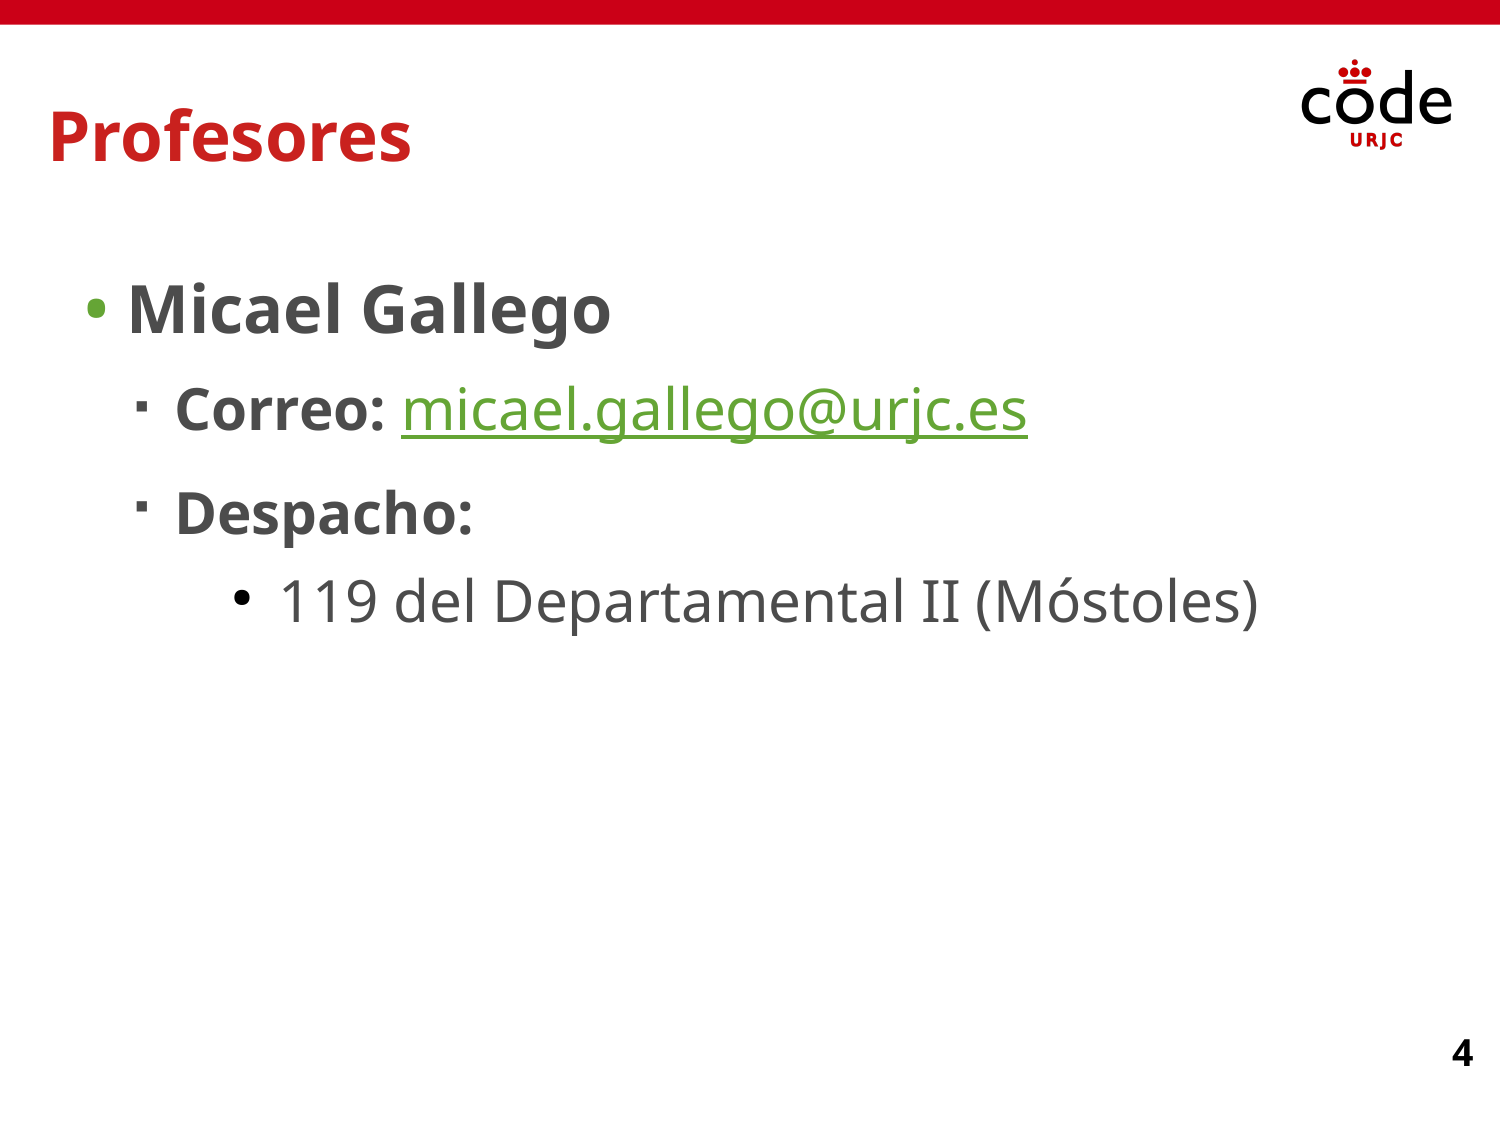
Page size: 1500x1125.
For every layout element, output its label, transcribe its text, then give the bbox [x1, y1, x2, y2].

list Micael Gallego Correo: micael.gallego@urjc.es Despacho: 119 del Departamental II (Móstoles) [51, 259, 1436, 1013]
picture [1284, 50, 1468, 161]
title Profesores [32, 79, 1383, 189]
